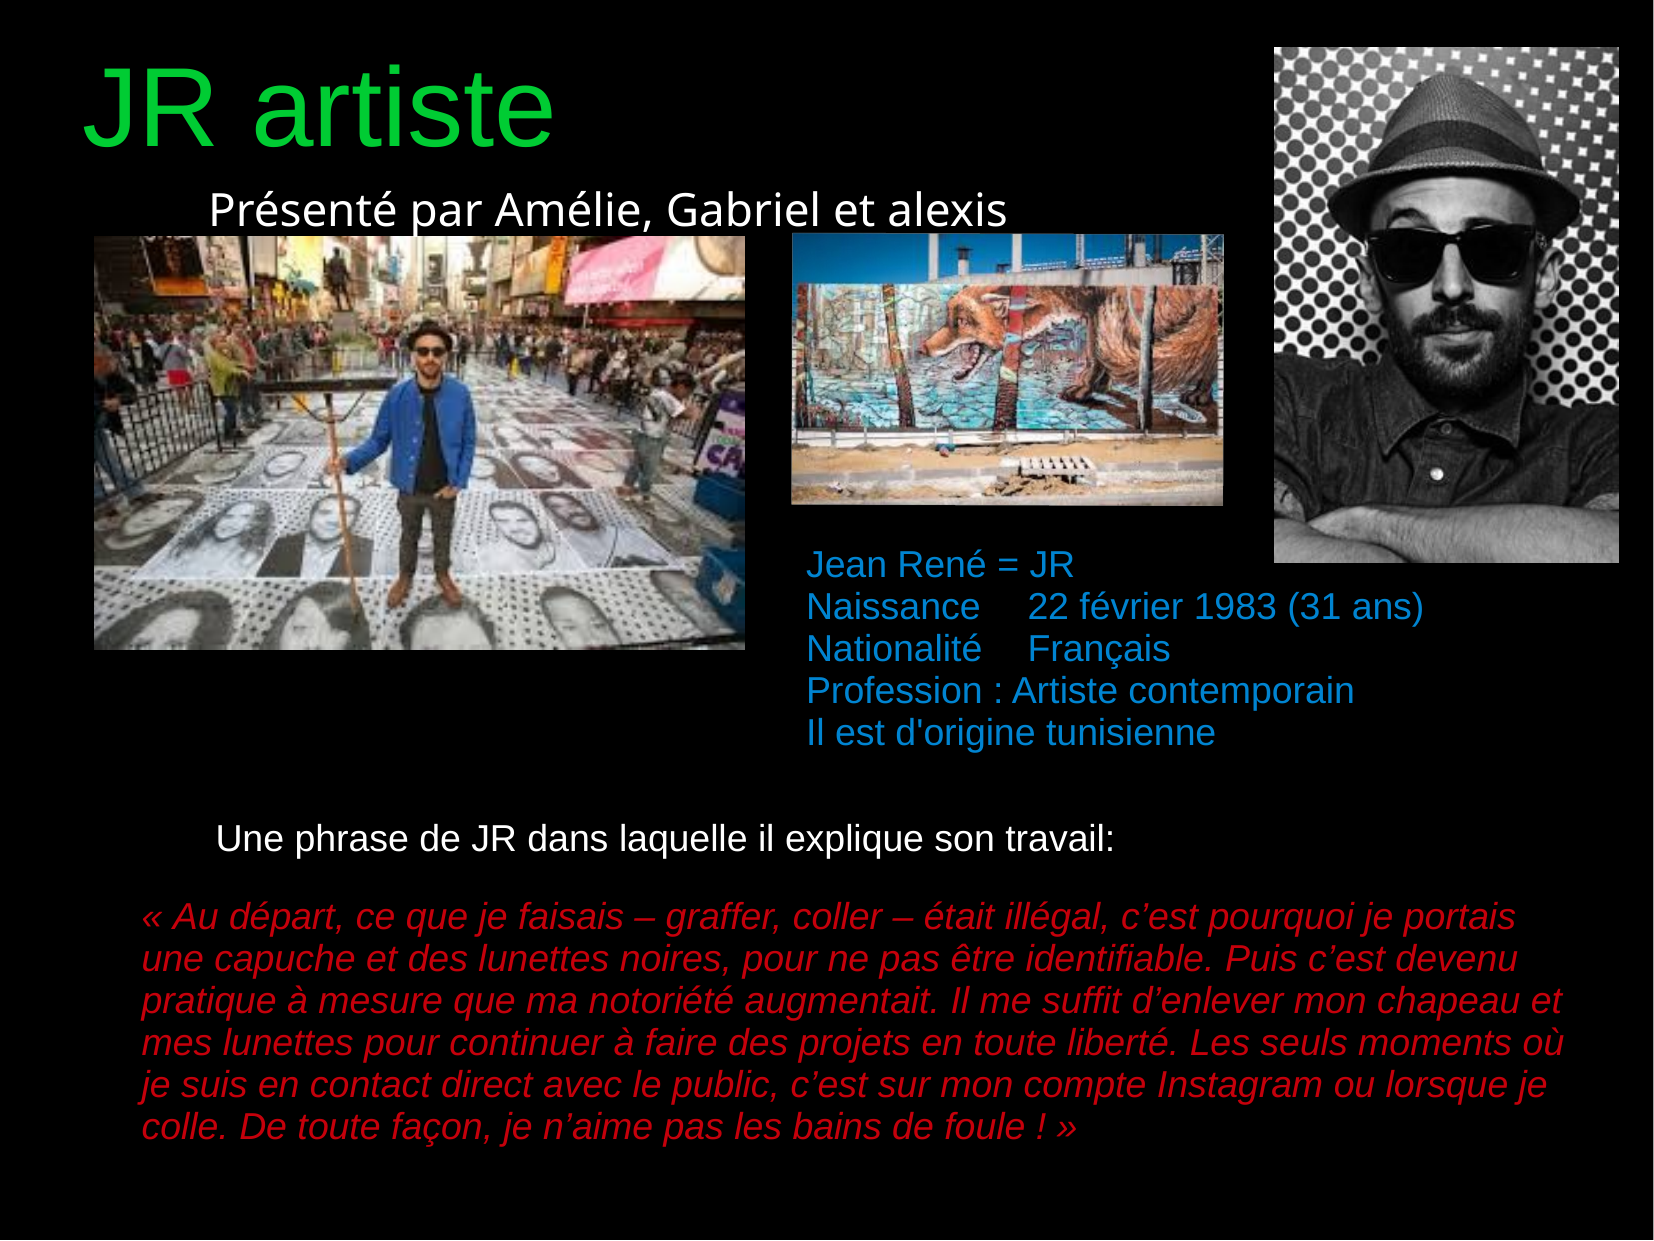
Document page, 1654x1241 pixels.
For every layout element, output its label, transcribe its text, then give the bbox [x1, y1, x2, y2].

text_box Présenté par Amélie, Gabriel et alexis [82, 170, 1134, 234]
picture [791, 233, 1224, 506]
title JR artiste [82, 44, 1571, 171]
text_box Jean René = JR Naissance 22 février 1983 (31 ans) Nationalité Français Profession : Artiste contemporain Il est d'origine tunisienne [791, 536, 1440, 791]
picture [864, 258, 873, 264]
list Une phrase de JR dans laquelle il explique son travail: « Au départ, ce que je faisais – graffer, coller – était illégal, c’est pourquoi je portais une capuche et des lunettes noires, pour ne pas être identifiable. Puis c’est devenu pratique à mesure que ma notoriété augmentait. Il me suffit d’enlever mon chapeau et mes lunettes pour continuer à faire des projets en toute liberté. Les seuls moments où je suis en contact direct avec le public, c’est sur mon compte Instagram ou lorsque je colle. De toute façon, je n’aime pas les bains de foule ! » [70, 791, 1583, 1158]
picture [94, 236, 745, 650]
picture [1274, 47, 1619, 563]
